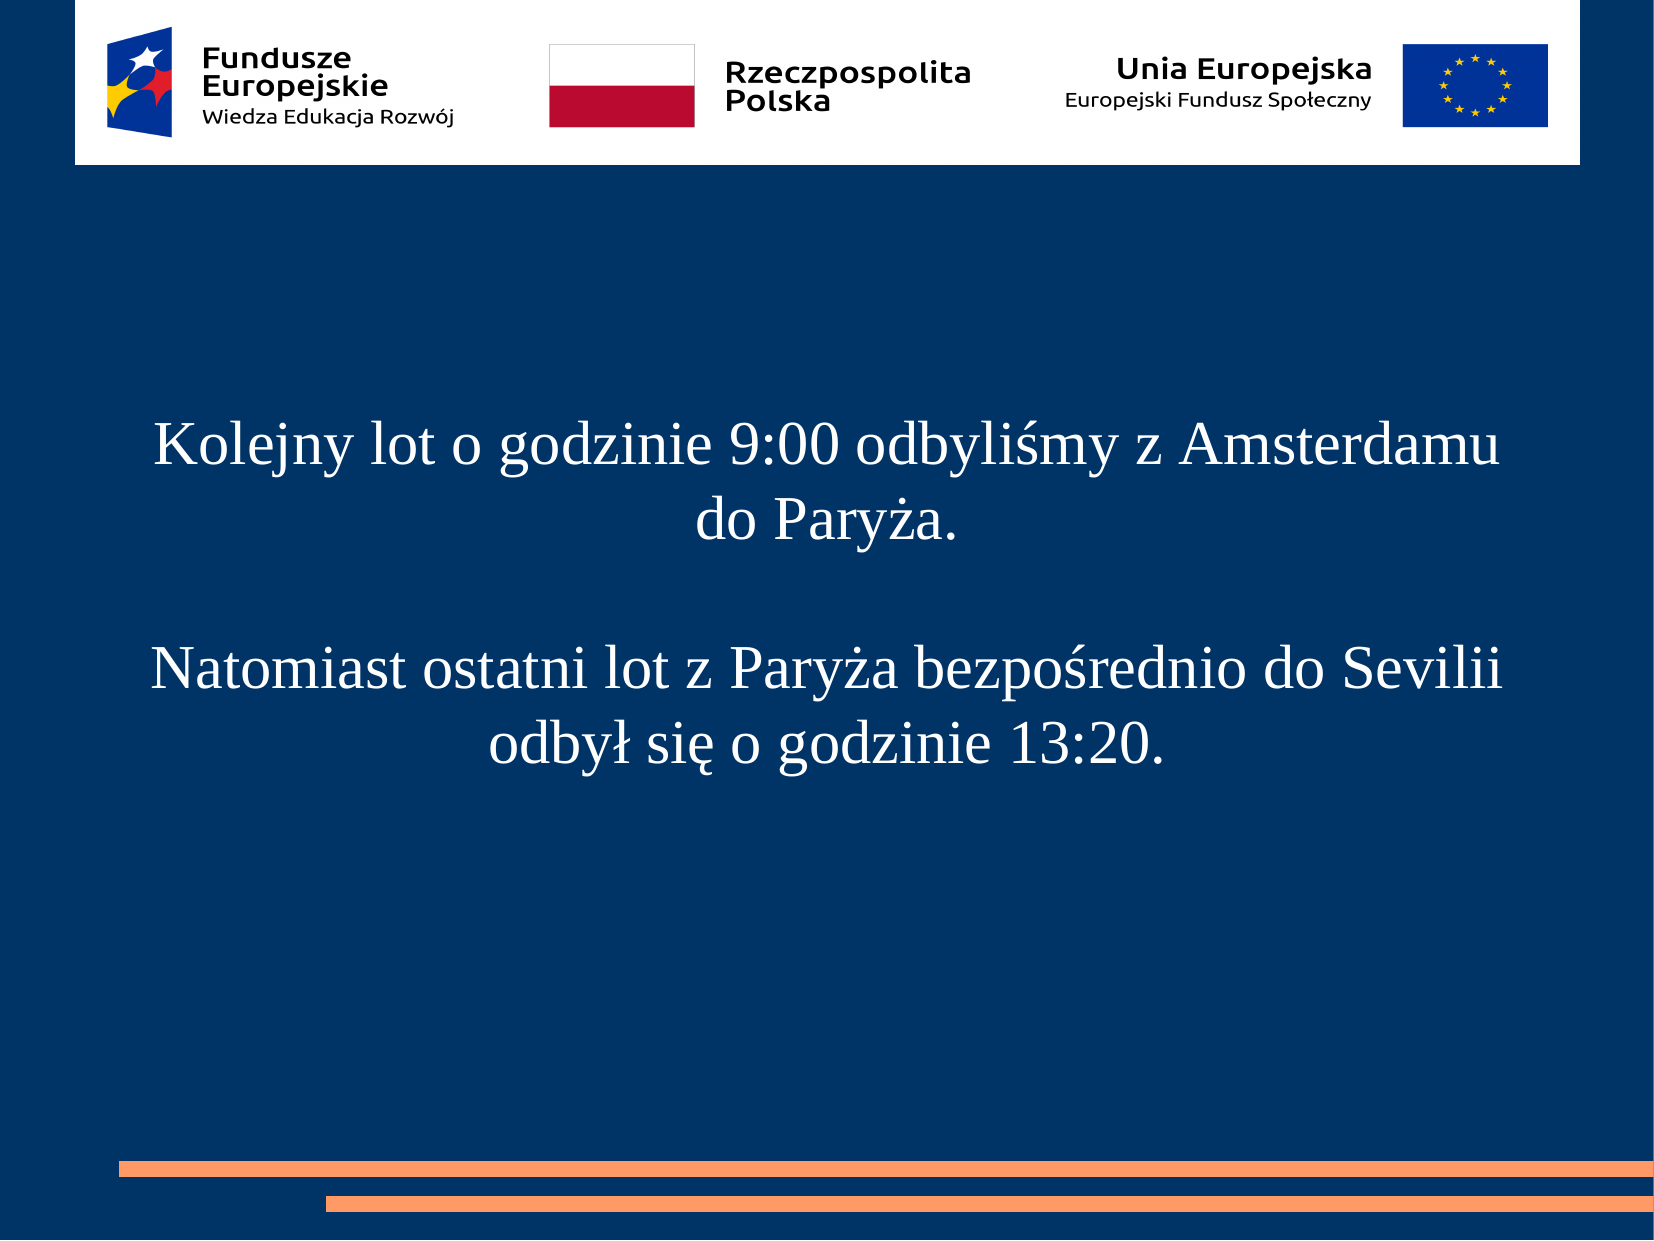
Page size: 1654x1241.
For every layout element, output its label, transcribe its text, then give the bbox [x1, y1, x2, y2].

subtitle Kolejny lot o godzinie 9:00 odbyliśmy z Amsterdamu do Paryża. Natomiast ostatni lot z Paryża bezpośrednio do Sevilii odbył się o godzinie 13:20. [121, 165, 1534, 1132]
picture [75, 0, 1580, 165]
